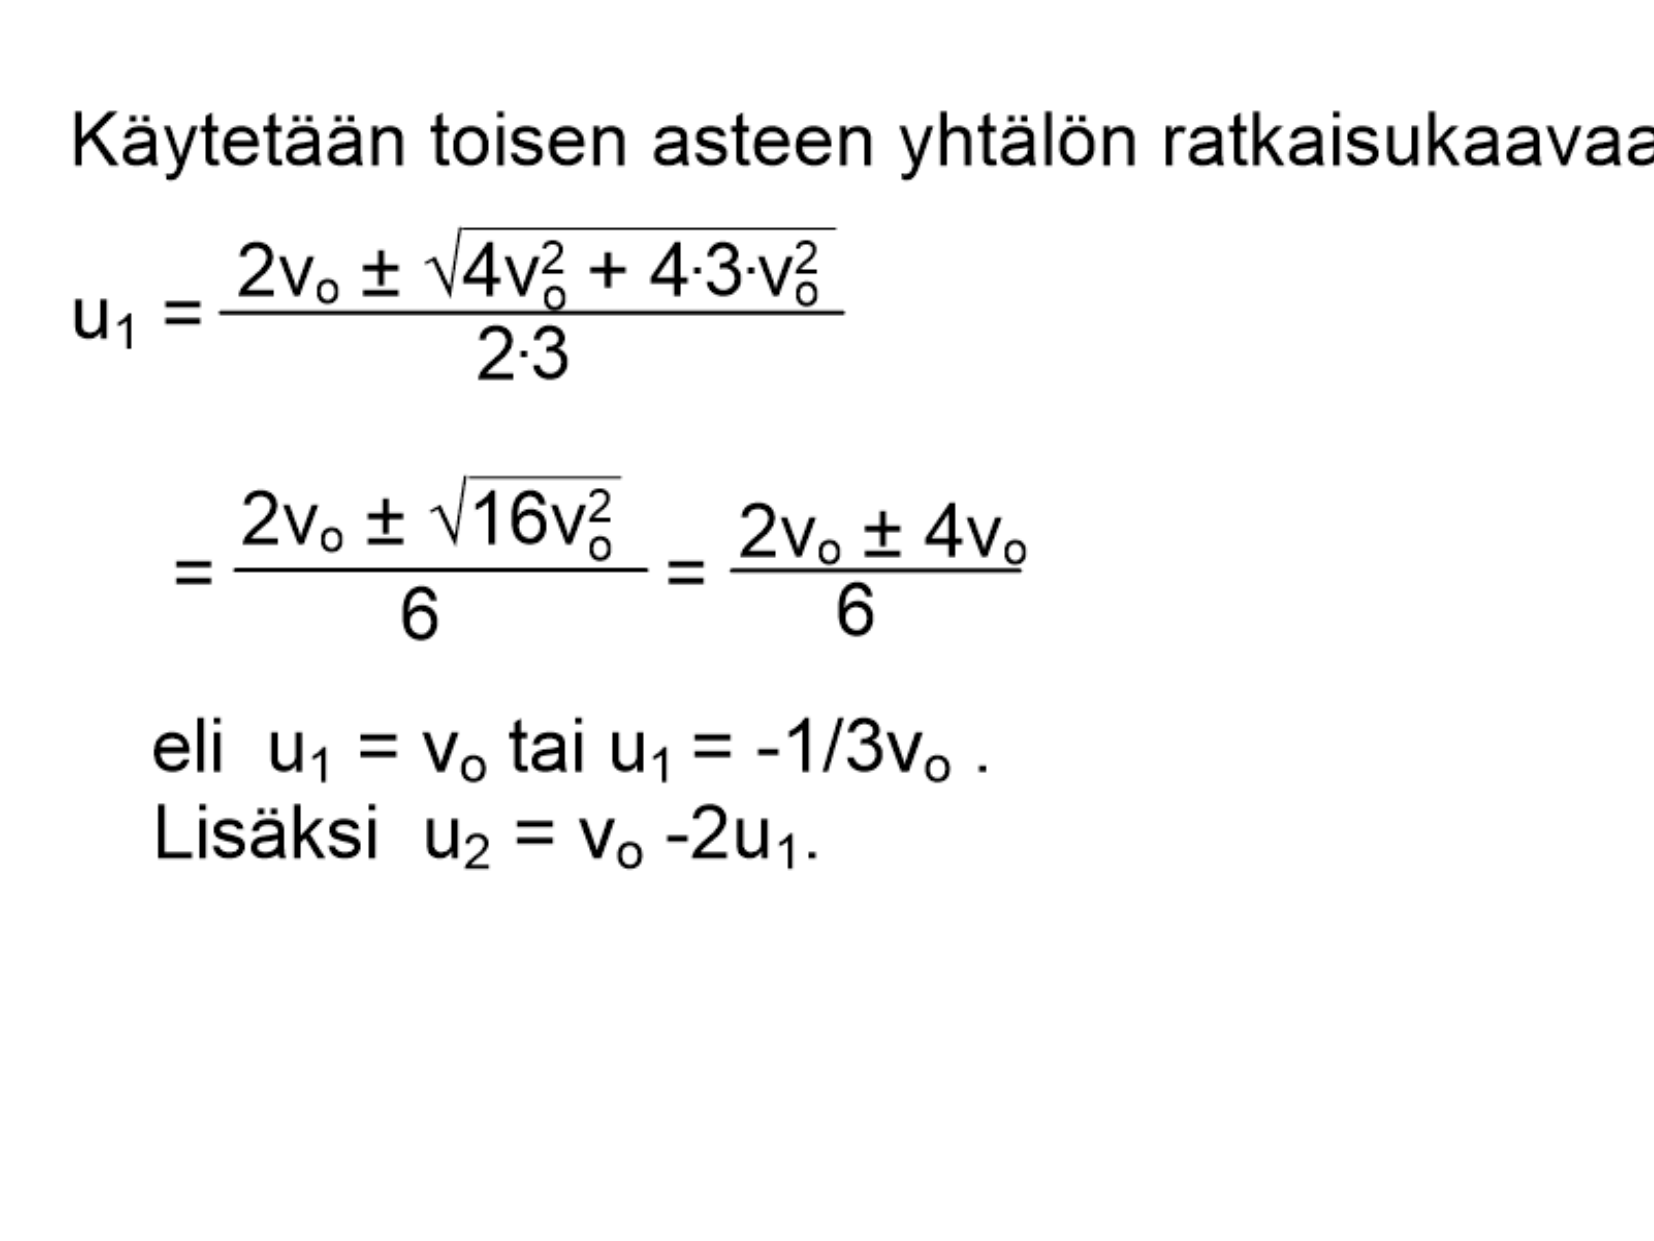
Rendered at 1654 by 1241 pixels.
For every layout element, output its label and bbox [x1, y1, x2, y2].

picture [12, 5, 1654, 1040]
